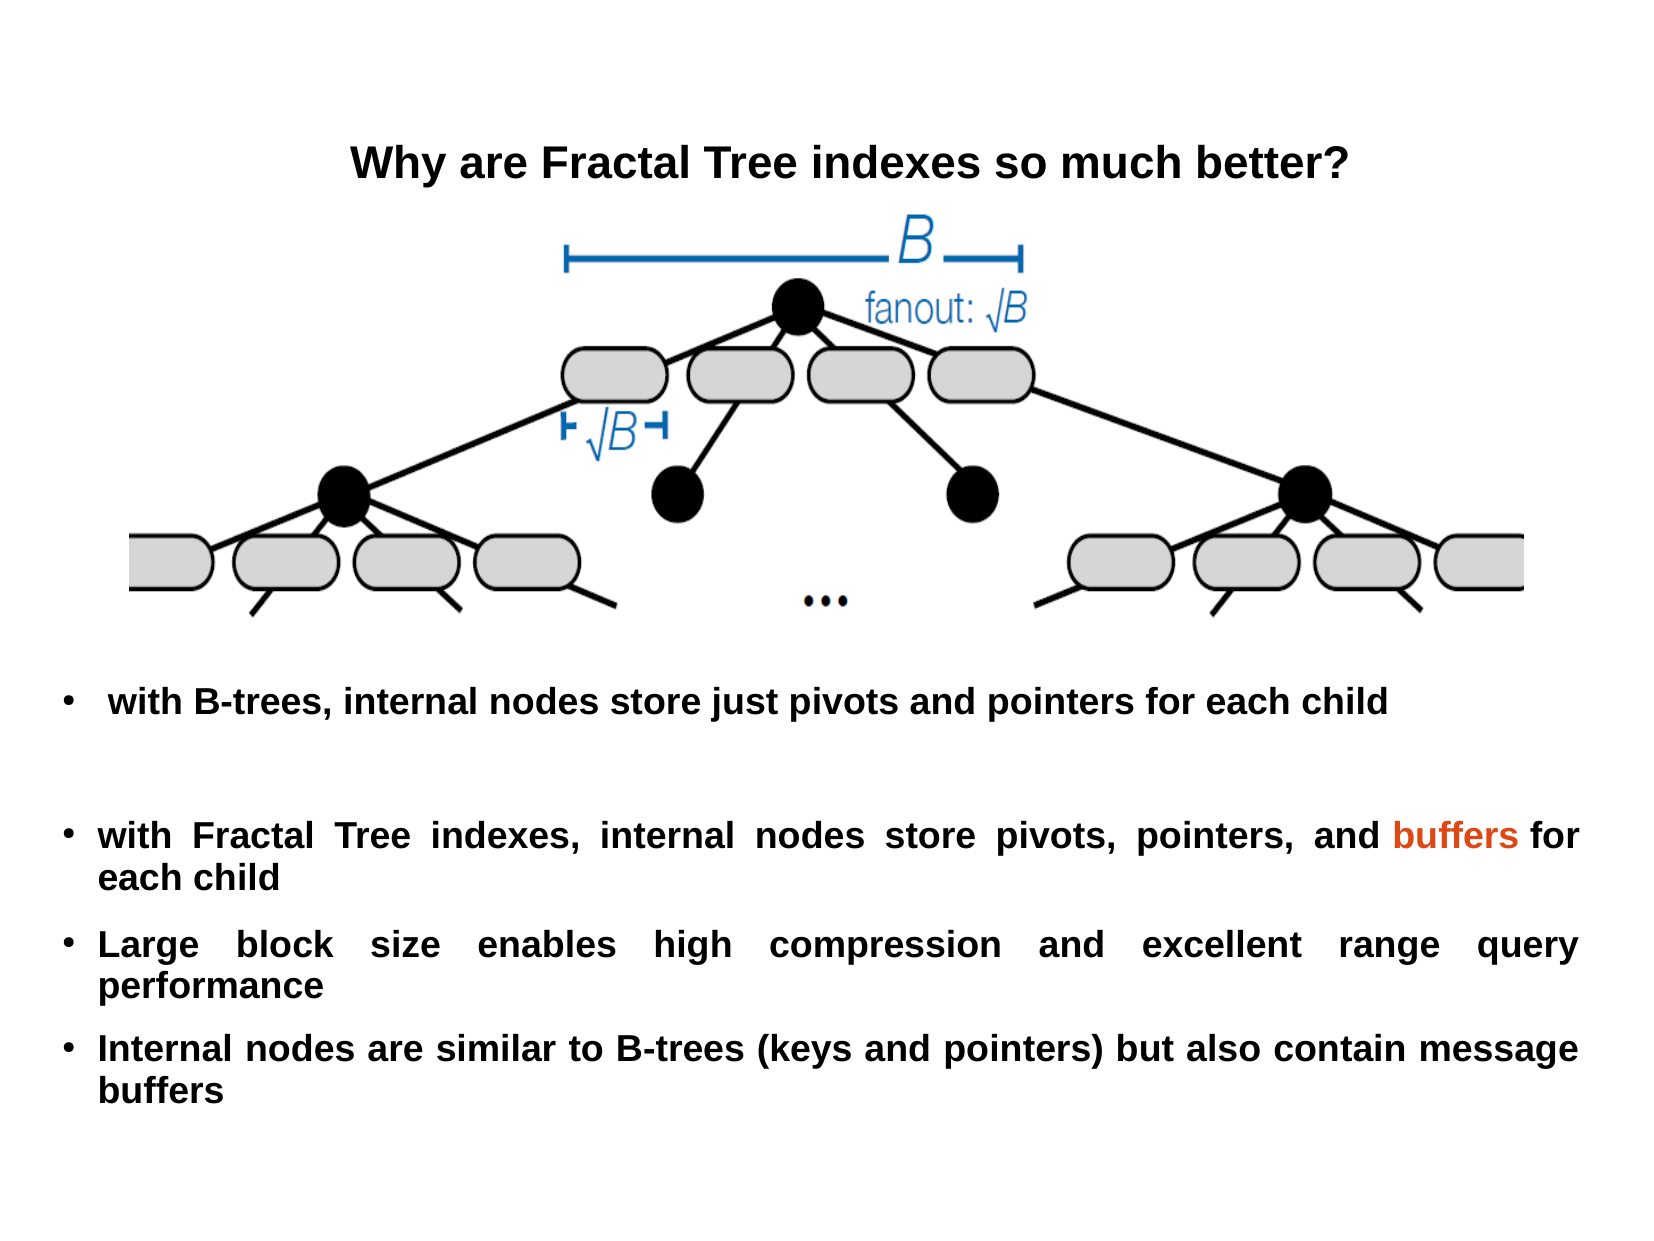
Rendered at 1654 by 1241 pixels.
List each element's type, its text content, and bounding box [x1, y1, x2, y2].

text_box with B-trees, internal nodes store just pivots and pointers for each child with Fractal Tree indexes, internal nodes store pivots, pointers, and buffers for each child Large block size enables high compression and excellent range query performance Internal nodes are similar to B-trees (keys and pointers) but also contain message buffers [47, 673, 1595, 1168]
picture [129, 205, 1524, 626]
text_box Why are Fractal Tree indexes so much better? [200, 129, 1501, 249]
